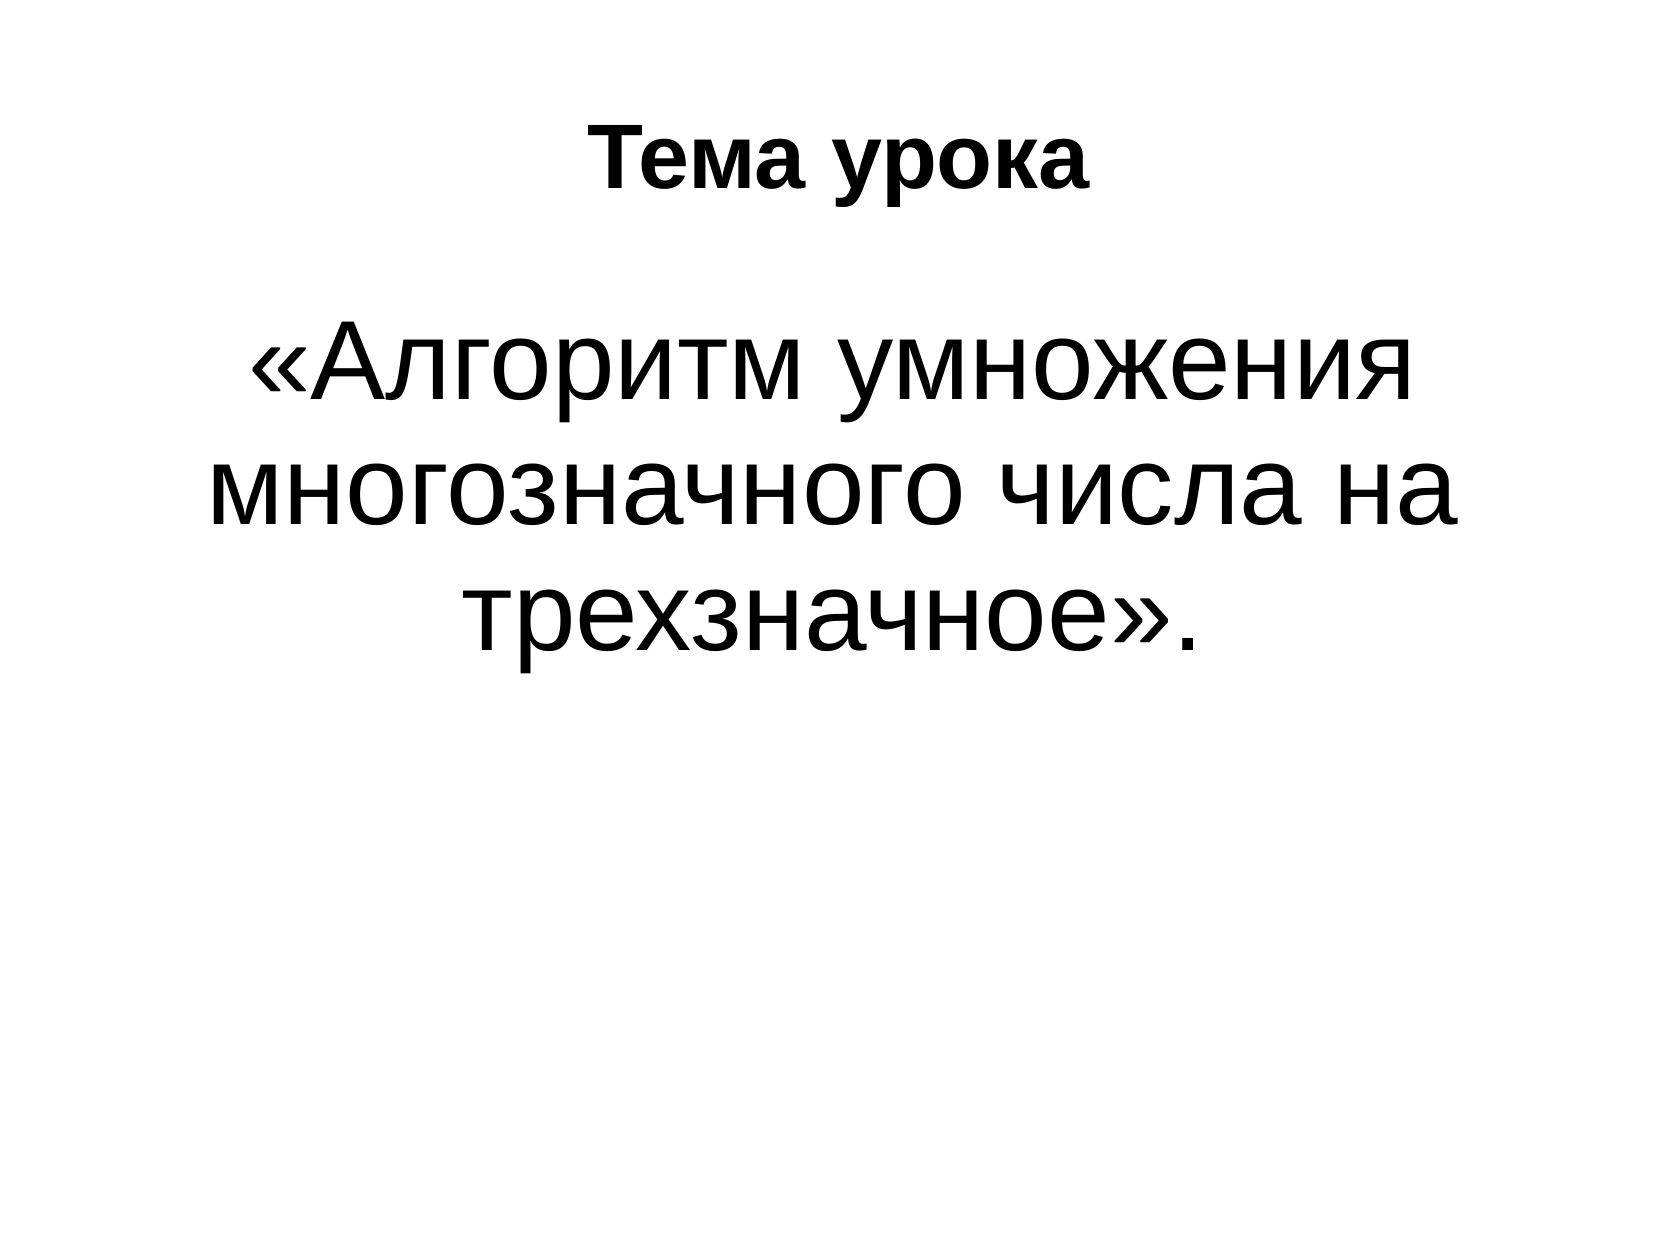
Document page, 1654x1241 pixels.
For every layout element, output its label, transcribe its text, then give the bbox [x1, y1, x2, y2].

text_box «Алгоритм умножения многозначного числа на трехзначное». [106, 290, 1560, 1109]
title Тема урока [94, 52, 1583, 260]
